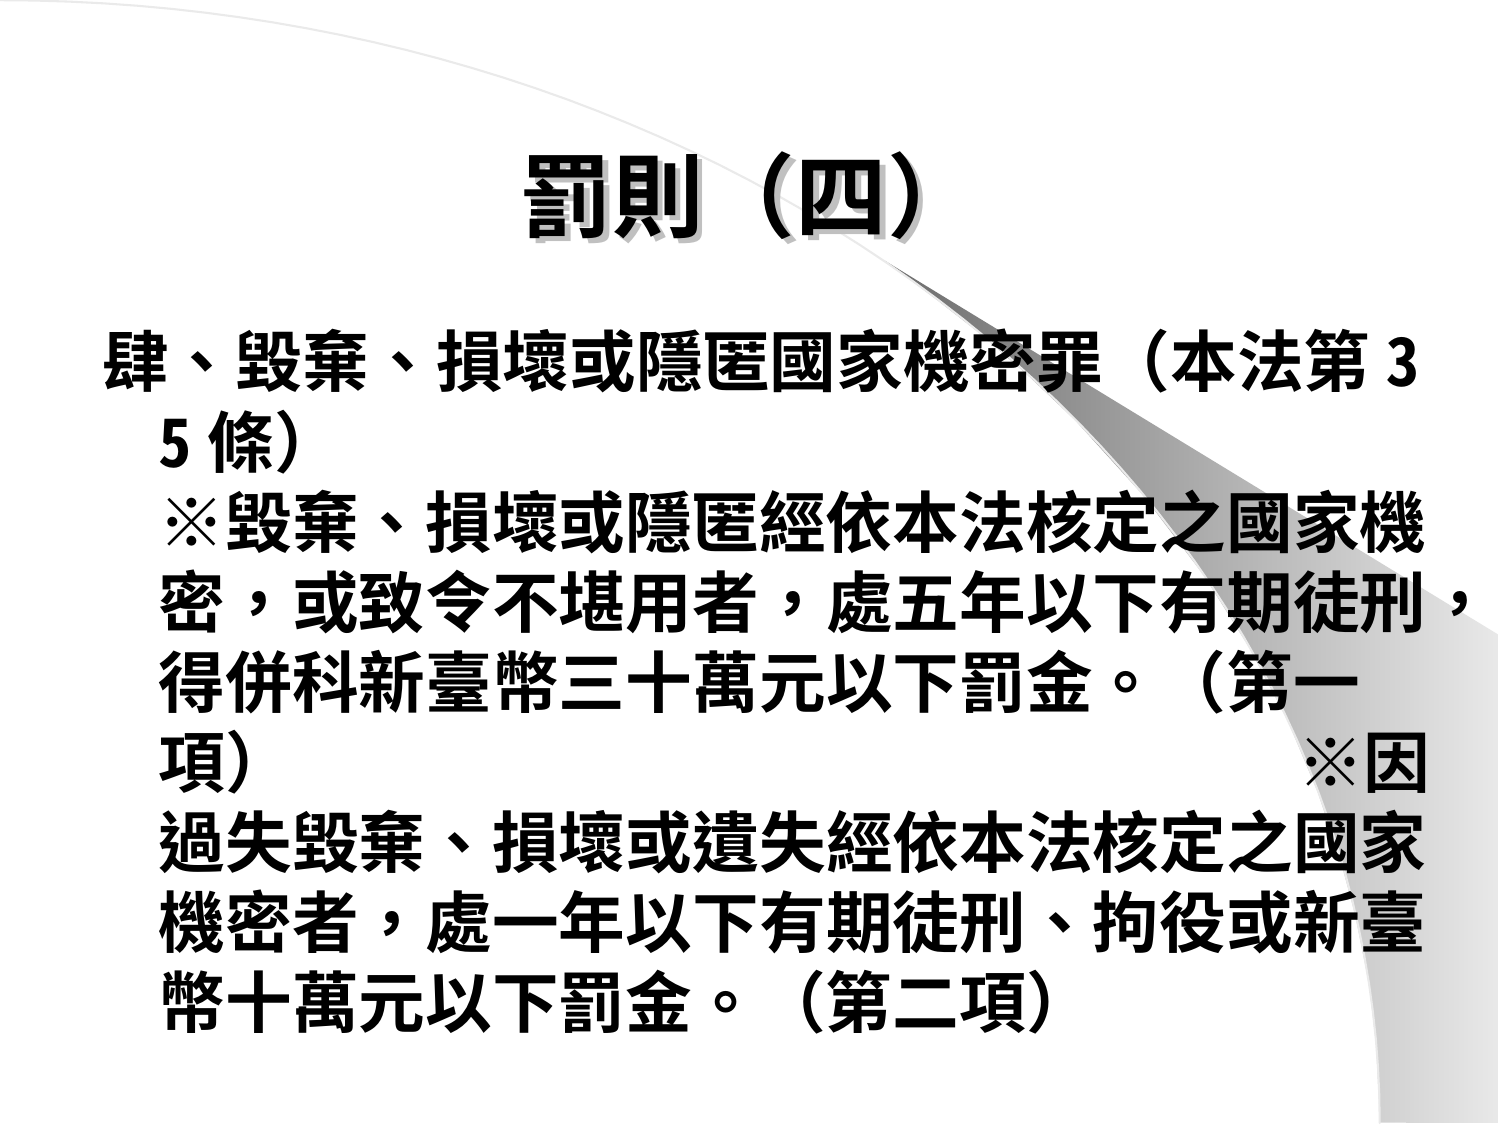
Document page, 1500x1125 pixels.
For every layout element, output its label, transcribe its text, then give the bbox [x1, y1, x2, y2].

list 肆、毀棄、損壞或隱匿國家機密罪（本法第35條） ※毀棄、損壞或隱匿經依本法核定之國家機密，或致令不堪用者，處五年以下有期徒刑，得併科新臺幣三十萬元以下罰金。（第一項） ※因過失毀棄、損壞或遺失經依本法核定之國家機密者，處一年以下有期徒刑、拘役或新臺幣十萬元以下罰金。（第二項） [87, 312, 1450, 1063]
title 罰則（四） [112, 99, 1388, 288]
